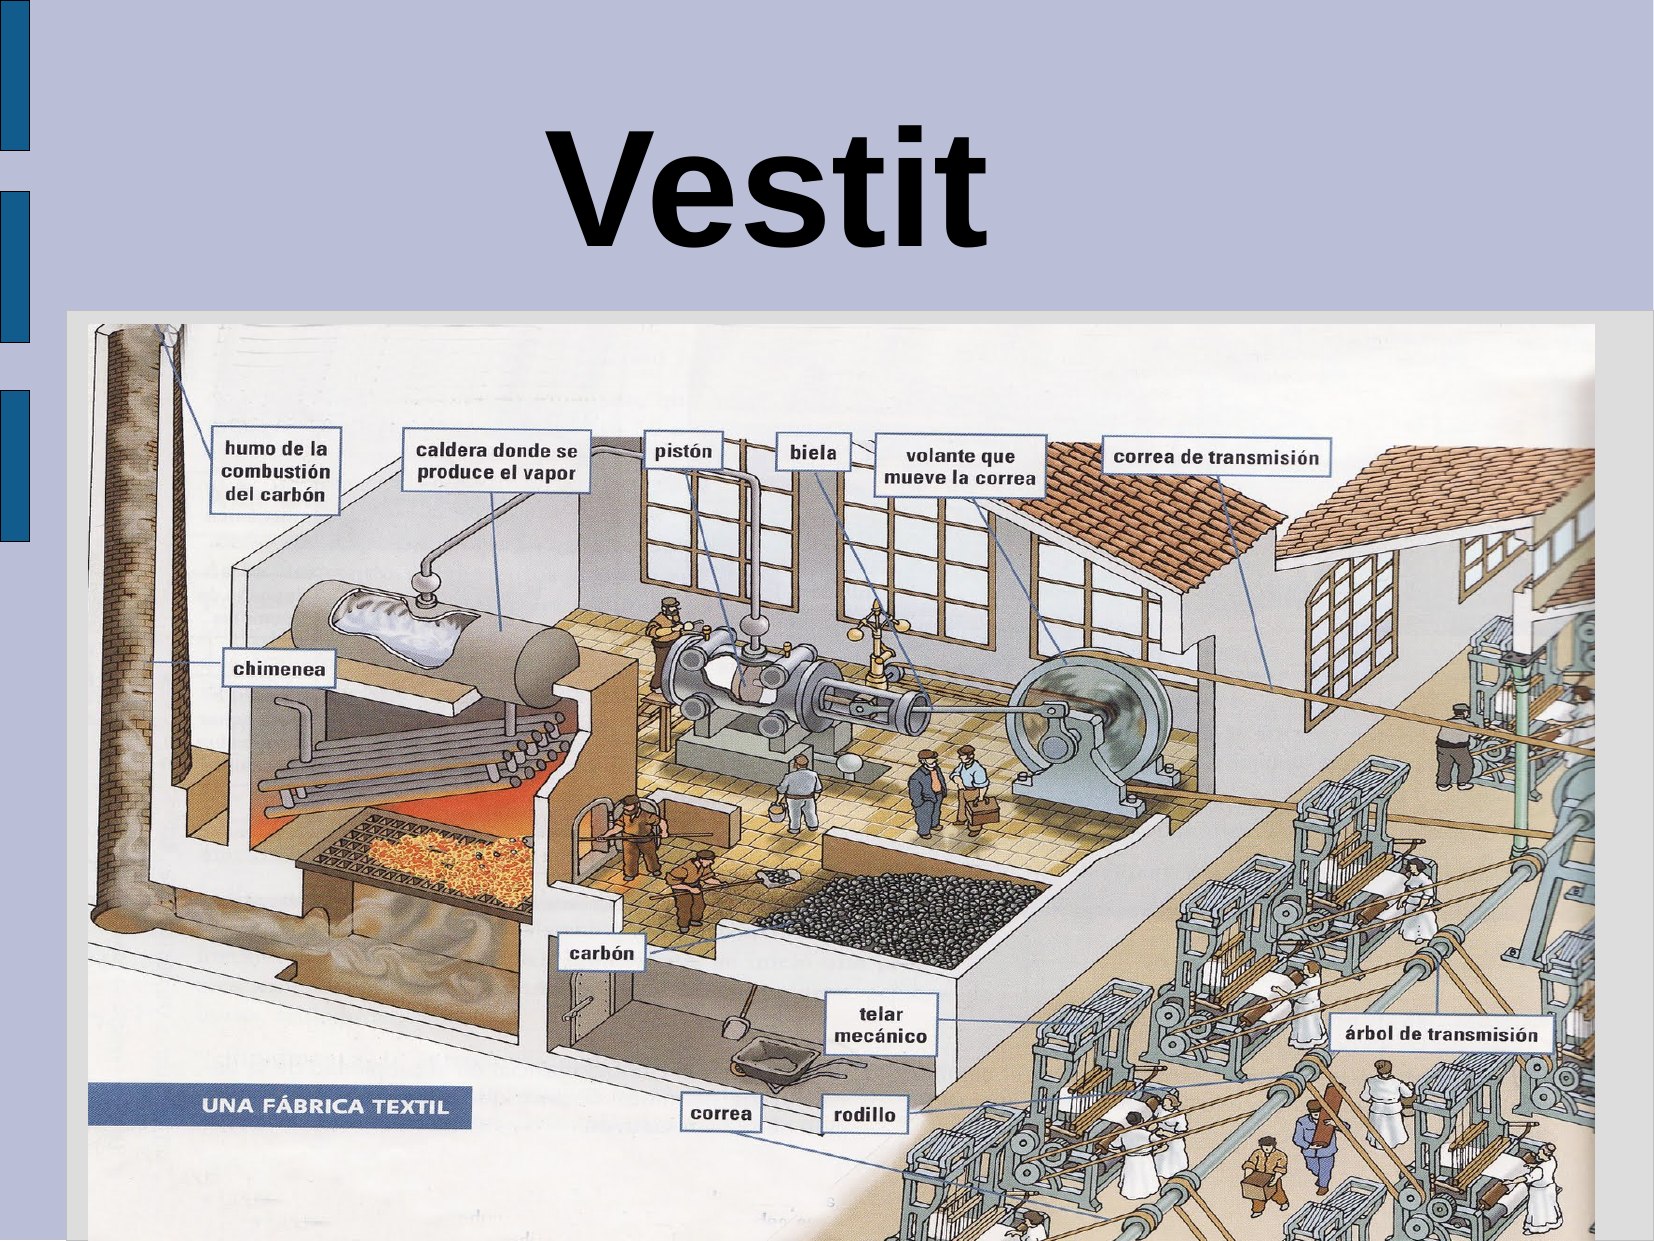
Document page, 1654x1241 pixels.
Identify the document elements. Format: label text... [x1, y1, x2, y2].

picture [88, 324, 1595, 1241]
text_box Vestit [529, 88, 1004, 290]
